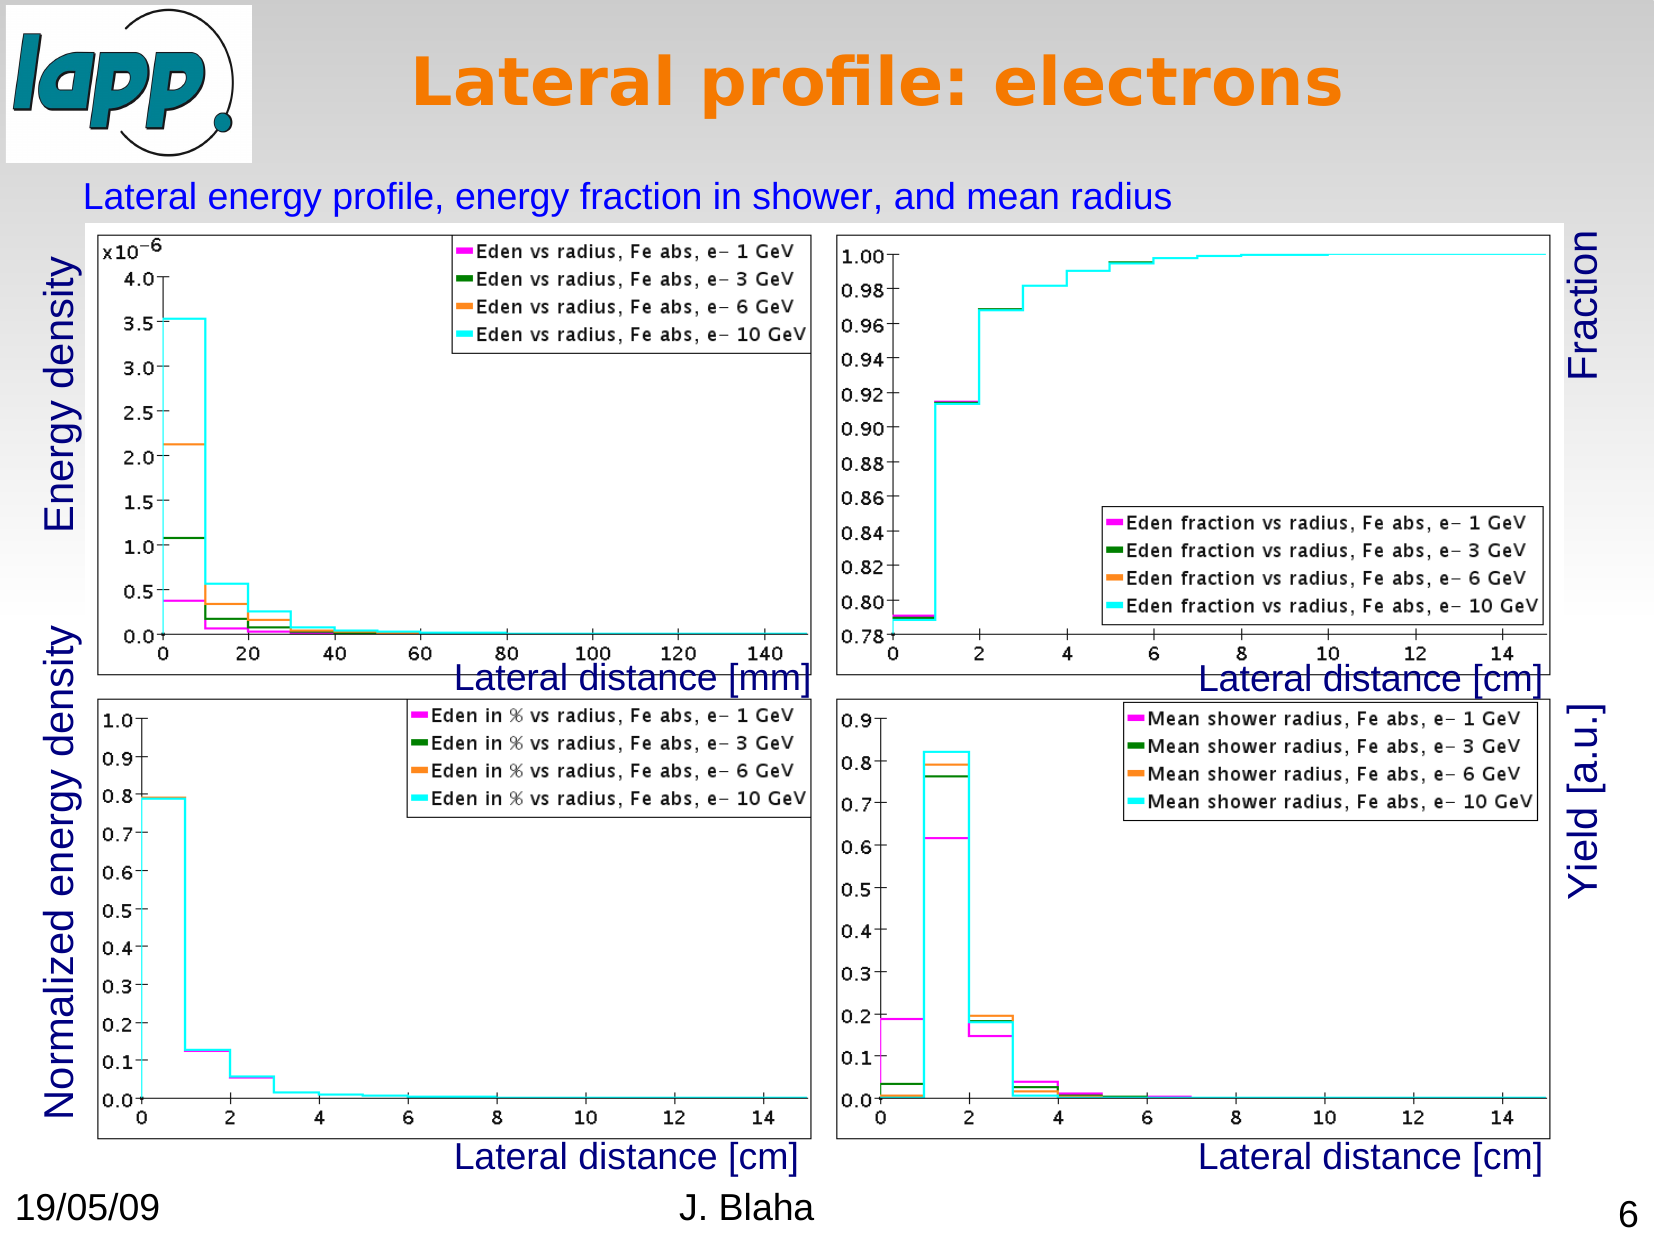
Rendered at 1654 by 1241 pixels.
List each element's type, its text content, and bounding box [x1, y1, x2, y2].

text_box Lateral energy profile, energy fraction in shower, and mean radius [68, 164, 1188, 225]
picture [5, 5, 252, 163]
text_box Lateral distance [cm] [1183, 1124, 1582, 1190]
text_box Lateral distance [cm] [439, 1124, 838, 1190]
text_box Lateral distance [mm] [439, 646, 838, 711]
text_box 8 [1575, 1186, 1654, 1241]
text_box J. Blaha [653, 1179, 1000, 1241]
text_box Normalized energy density Energy density [24, 230, 89, 1136]
title Lateral profile: electrons [148, 8, 1654, 157]
text_box Lateral distance [cm] [1183, 646, 1547, 712]
text_box 19/05/09 [0, 1179, 177, 1241]
text_box Yield [a.u.] Fraction [1547, 215, 1613, 915]
picture [85, 223, 1564, 1151]
